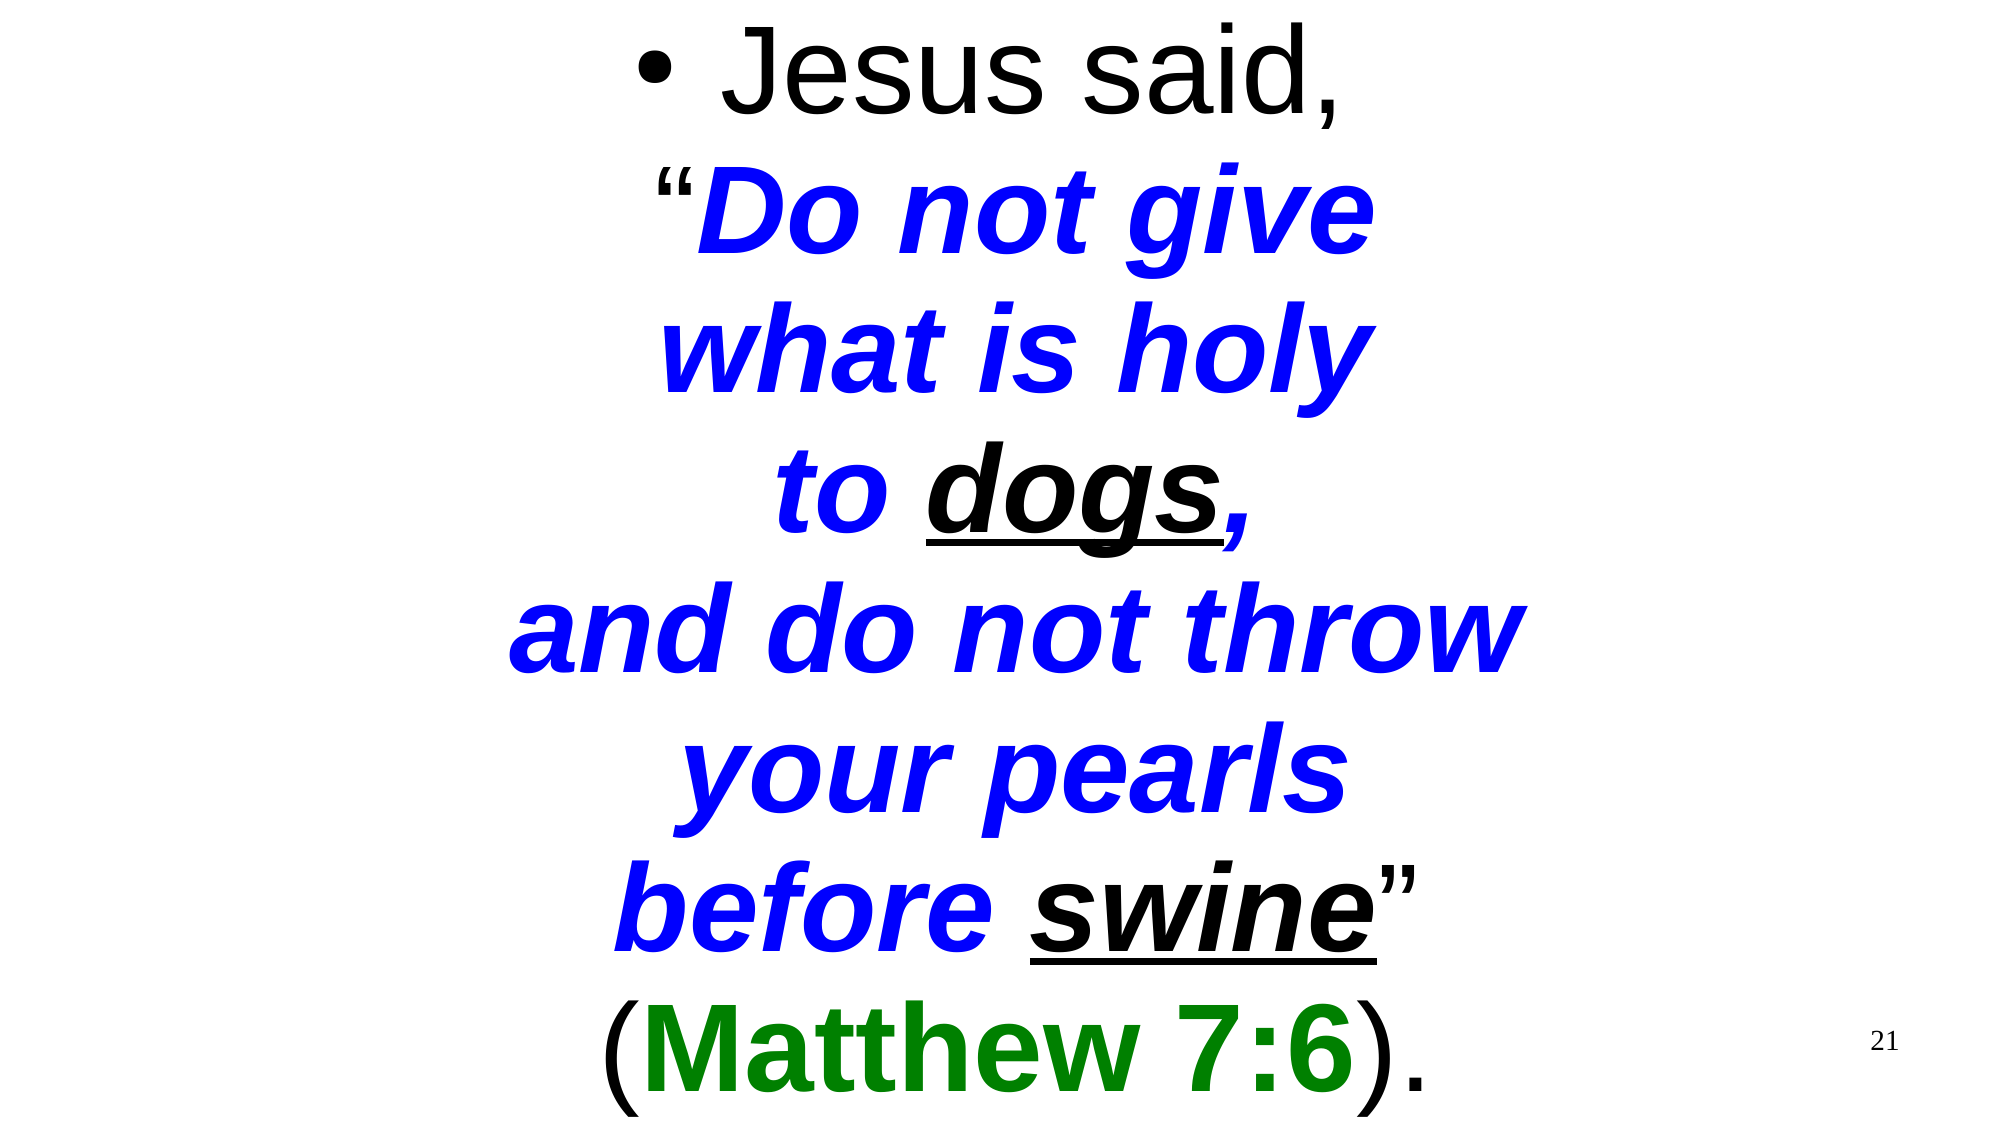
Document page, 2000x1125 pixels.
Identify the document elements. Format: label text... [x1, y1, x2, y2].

list Jesus said, “Do not give what is holy to dogs, and do not throw your pearls before swine” (Matthew 7:6). [0, 0, 1996, 1123]
